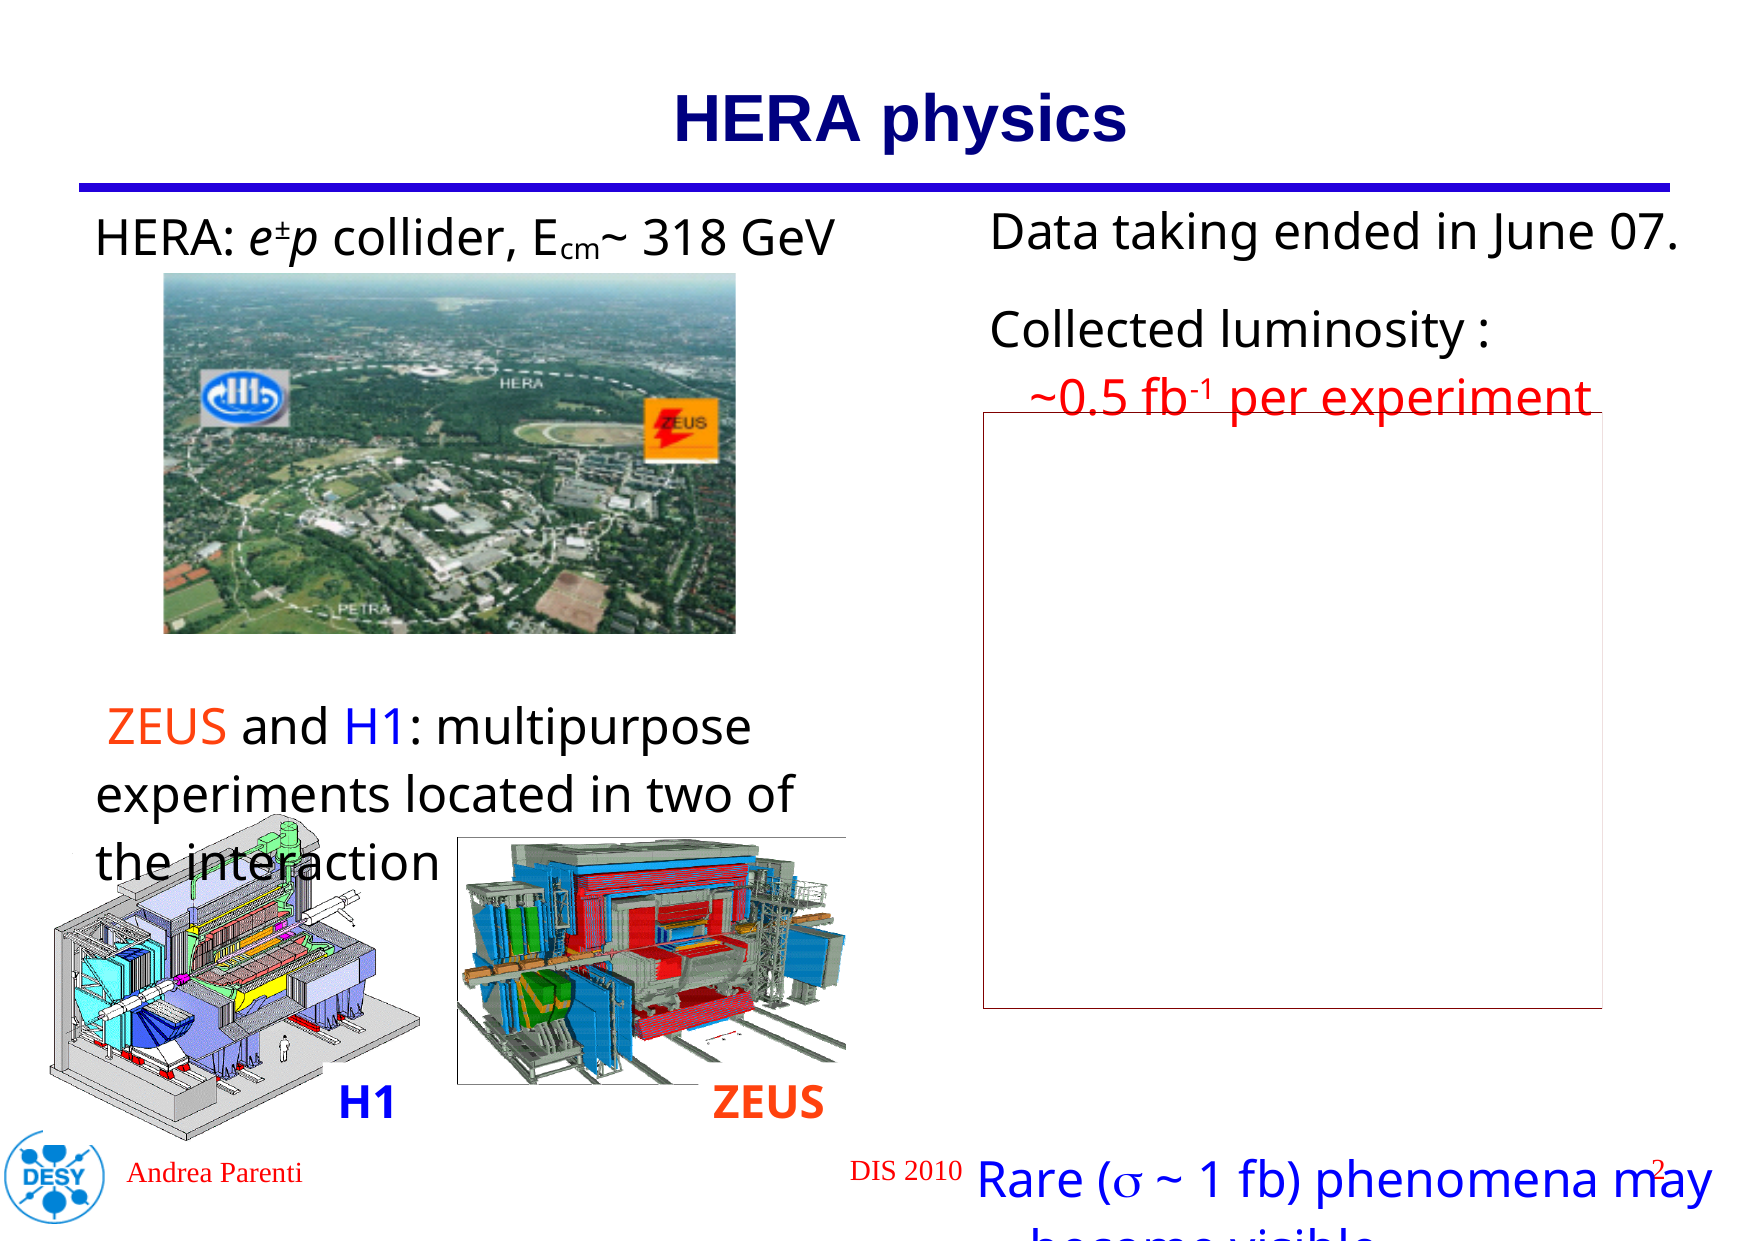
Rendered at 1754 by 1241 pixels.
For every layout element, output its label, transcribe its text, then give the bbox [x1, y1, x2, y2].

text_box H1 [322, 1062, 421, 1131]
title HERA physics [92, 49, 1711, 188]
text_box ZEUS [698, 1062, 856, 1131]
list HERA: e±p collider, Ecm~ 318 GeV ZEUS and H1: multipurpose experiments located in two of the interaction points. [25, 201, 883, 1021]
picture [0, 0, 1754, 1241]
list Data taking ended in June 07. Collected luminosity : ~0.5 fb-1 per experiment Rare (s ~ 1 fb) phenomena may become visible. [958, 195, 1729, 1173]
